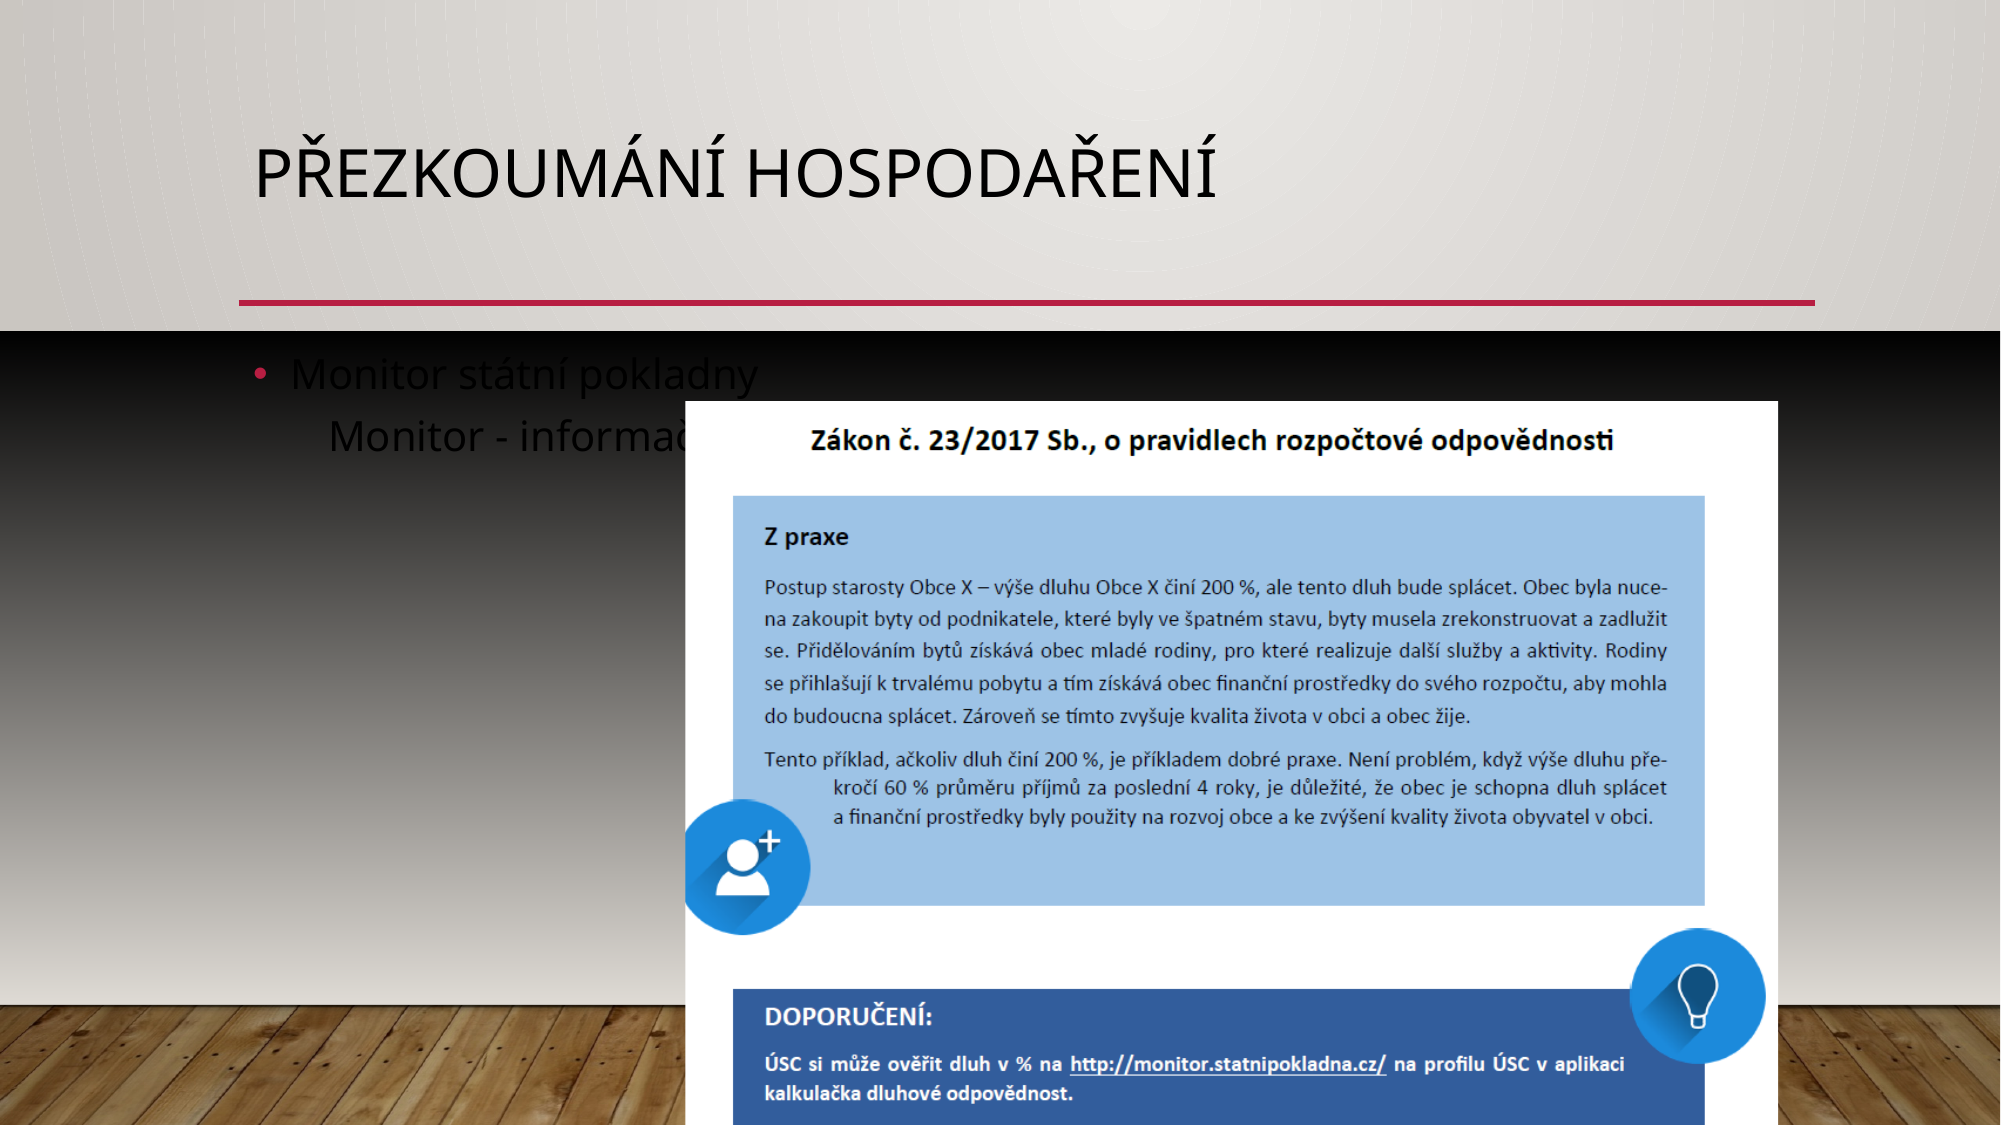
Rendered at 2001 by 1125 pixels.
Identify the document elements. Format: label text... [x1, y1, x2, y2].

title Přezkoumání hospodaření [238, 131, 1814, 305]
list Monitor státní pokladny Monitor - informační portál Ministerstva financí (statnipokladna.cz) [238, 330, 1814, 897]
picture [685, 401, 1779, 1125]
